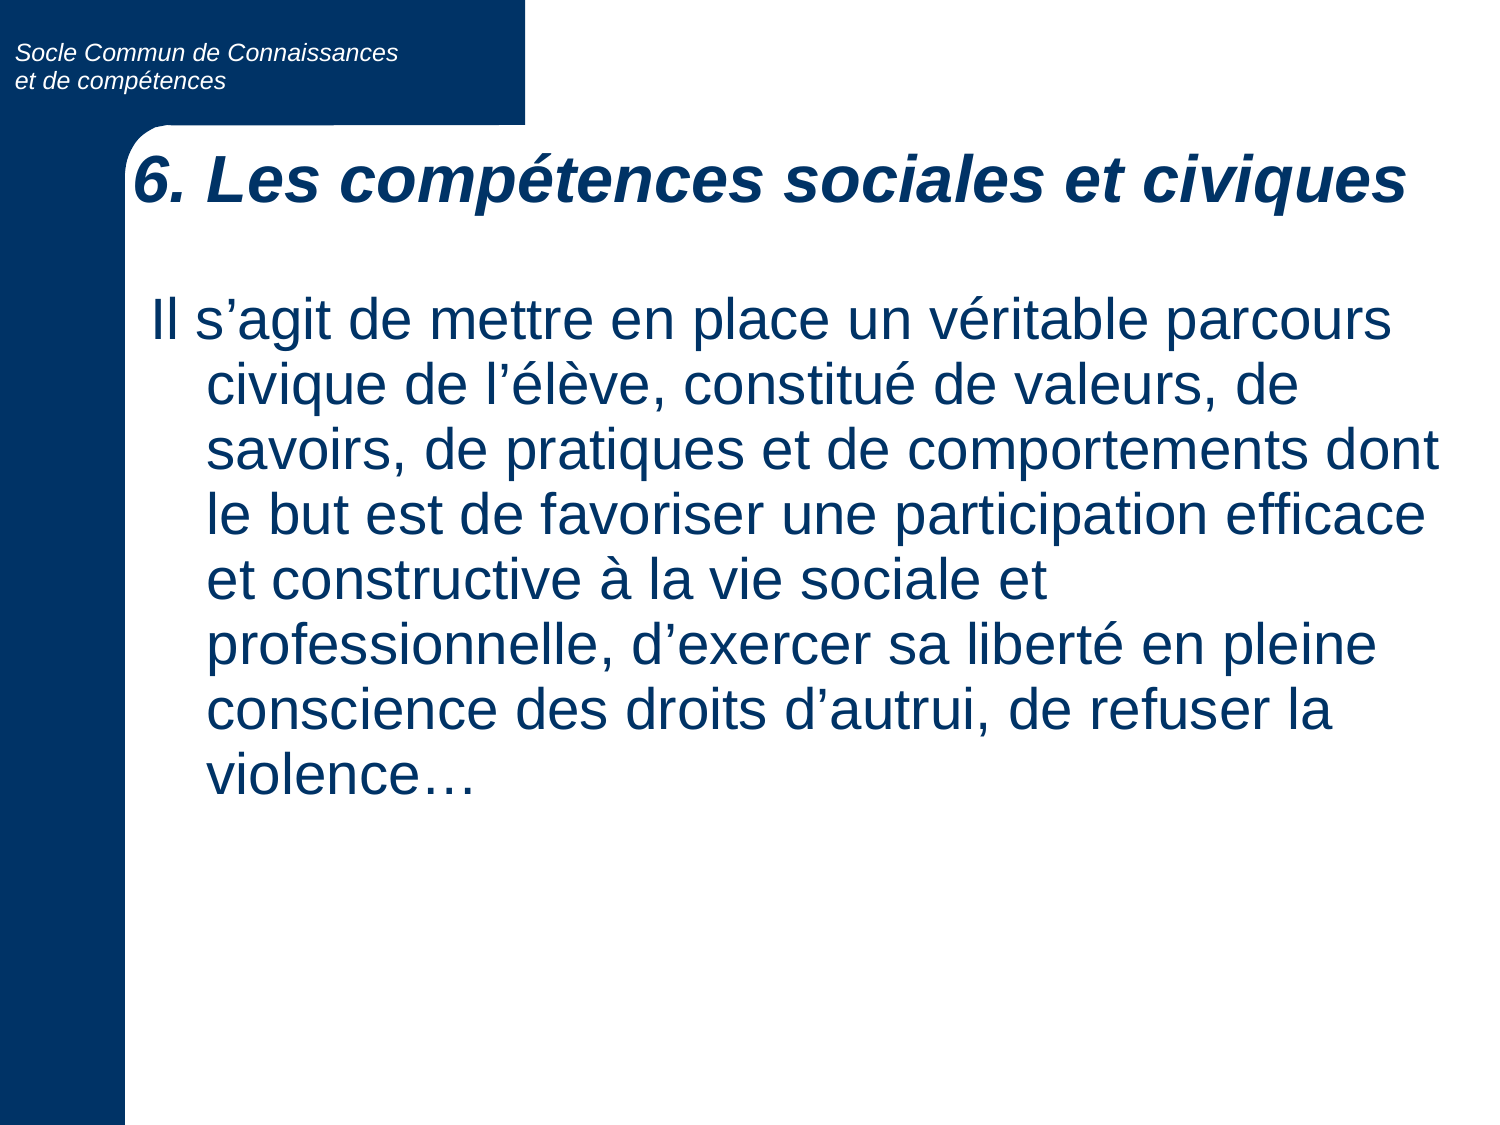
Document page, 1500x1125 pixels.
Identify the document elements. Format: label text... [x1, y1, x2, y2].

list Il s’agit de mettre en place un véritable parcours civique de l’élève, constitué de valeurs, de savoirs, de pratiques et de comportements dont le but est de favoriser une participation efficace et constructive à la vie sociale et professionnelle, d’exercer sa liberté en pleine conscience des droits d’autrui, de refuser la violence… [135, 278, 1459, 1120]
title 6. Les compétences sociales et civiques [118, 136, 1452, 224]
